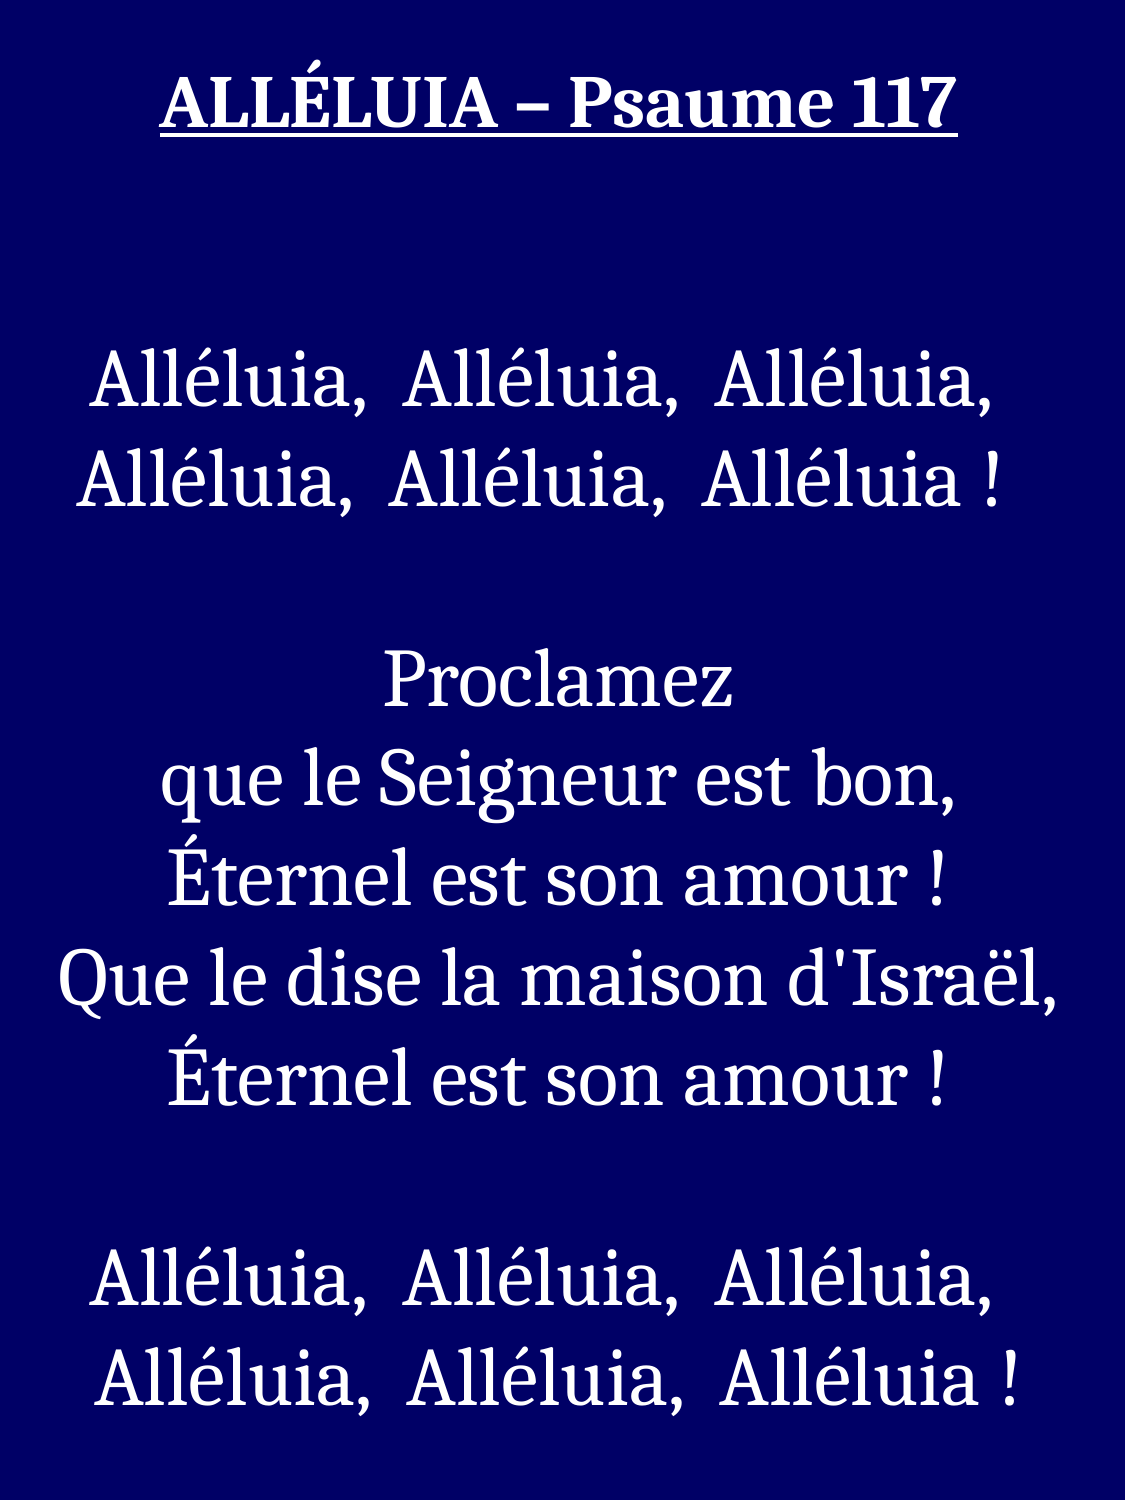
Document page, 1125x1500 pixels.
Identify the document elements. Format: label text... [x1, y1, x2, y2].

text_box ALLÉLUIA – Psaume 117 Alléluia, Alléluia, Alléluia, Alléluia, Alléluia, Alléluia ! Proclamez que le Seigneur est bon, Éternel est son amour ! Que le dise la maison d'Israël, Éternel est son amour ! Alléluia, Alléluia, Alléluia, Alléluia, Alléluia, Alléluia ! [0, 45, 1125, 1500]
